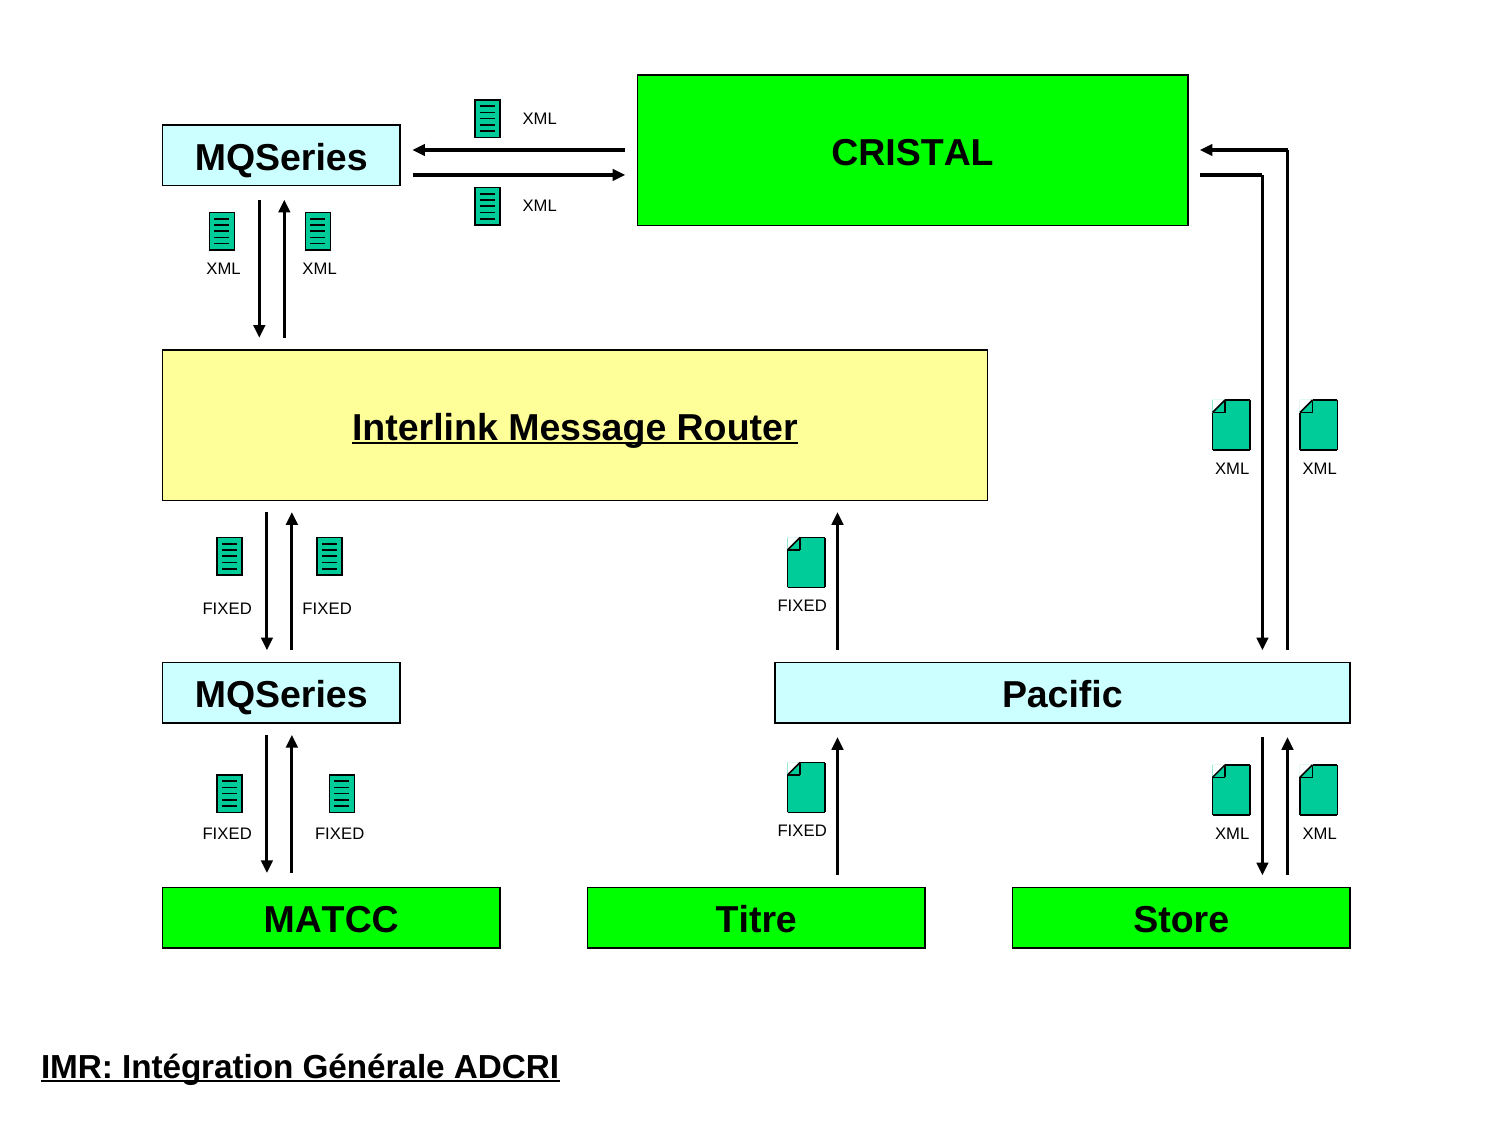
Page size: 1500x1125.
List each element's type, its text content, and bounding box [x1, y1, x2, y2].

text_box Store [1012, 887, 1350, 948]
text_box MATCC [162, 887, 500, 948]
text_box MQSeries [162, 662, 400, 723]
text_box [474, 99, 501, 138]
text_box CRISTAL [637, 74, 1188, 226]
text_box FIXED [187, 814, 267, 851]
text_box FIXED [287, 589, 367, 626]
text_box Pacific [774, 662, 1351, 723]
text_box XML [1200, 449, 1265, 486]
text_box IMR: Intégration Générale ADCRI [26, 1037, 575, 1093]
text_box XML [1287, 449, 1352, 486]
text_box XML [507, 99, 572, 136]
text_box XML [507, 187, 572, 223]
text_box FIXED [762, 812, 842, 848]
text_box FIXED [300, 814, 380, 851]
text_box [216, 774, 242, 813]
text_box [1212, 764, 1223, 775]
text_box MQSeries [162, 124, 400, 186]
text_box XML [287, 249, 352, 286]
text_box XML [1287, 814, 1352, 851]
text_box [787, 537, 798, 548]
text_box Titre [587, 887, 925, 948]
text_box XML [191, 249, 256, 286]
text_box [1299, 399, 1311, 411]
text_box [1299, 764, 1311, 776]
text_box Interlink Message Router [162, 349, 988, 501]
text_box [1212, 399, 1223, 410]
text_box XML [1200, 814, 1265, 851]
text_box FIXED [187, 589, 267, 626]
text_box [787, 762, 798, 773]
text_box FIXED [762, 587, 842, 623]
